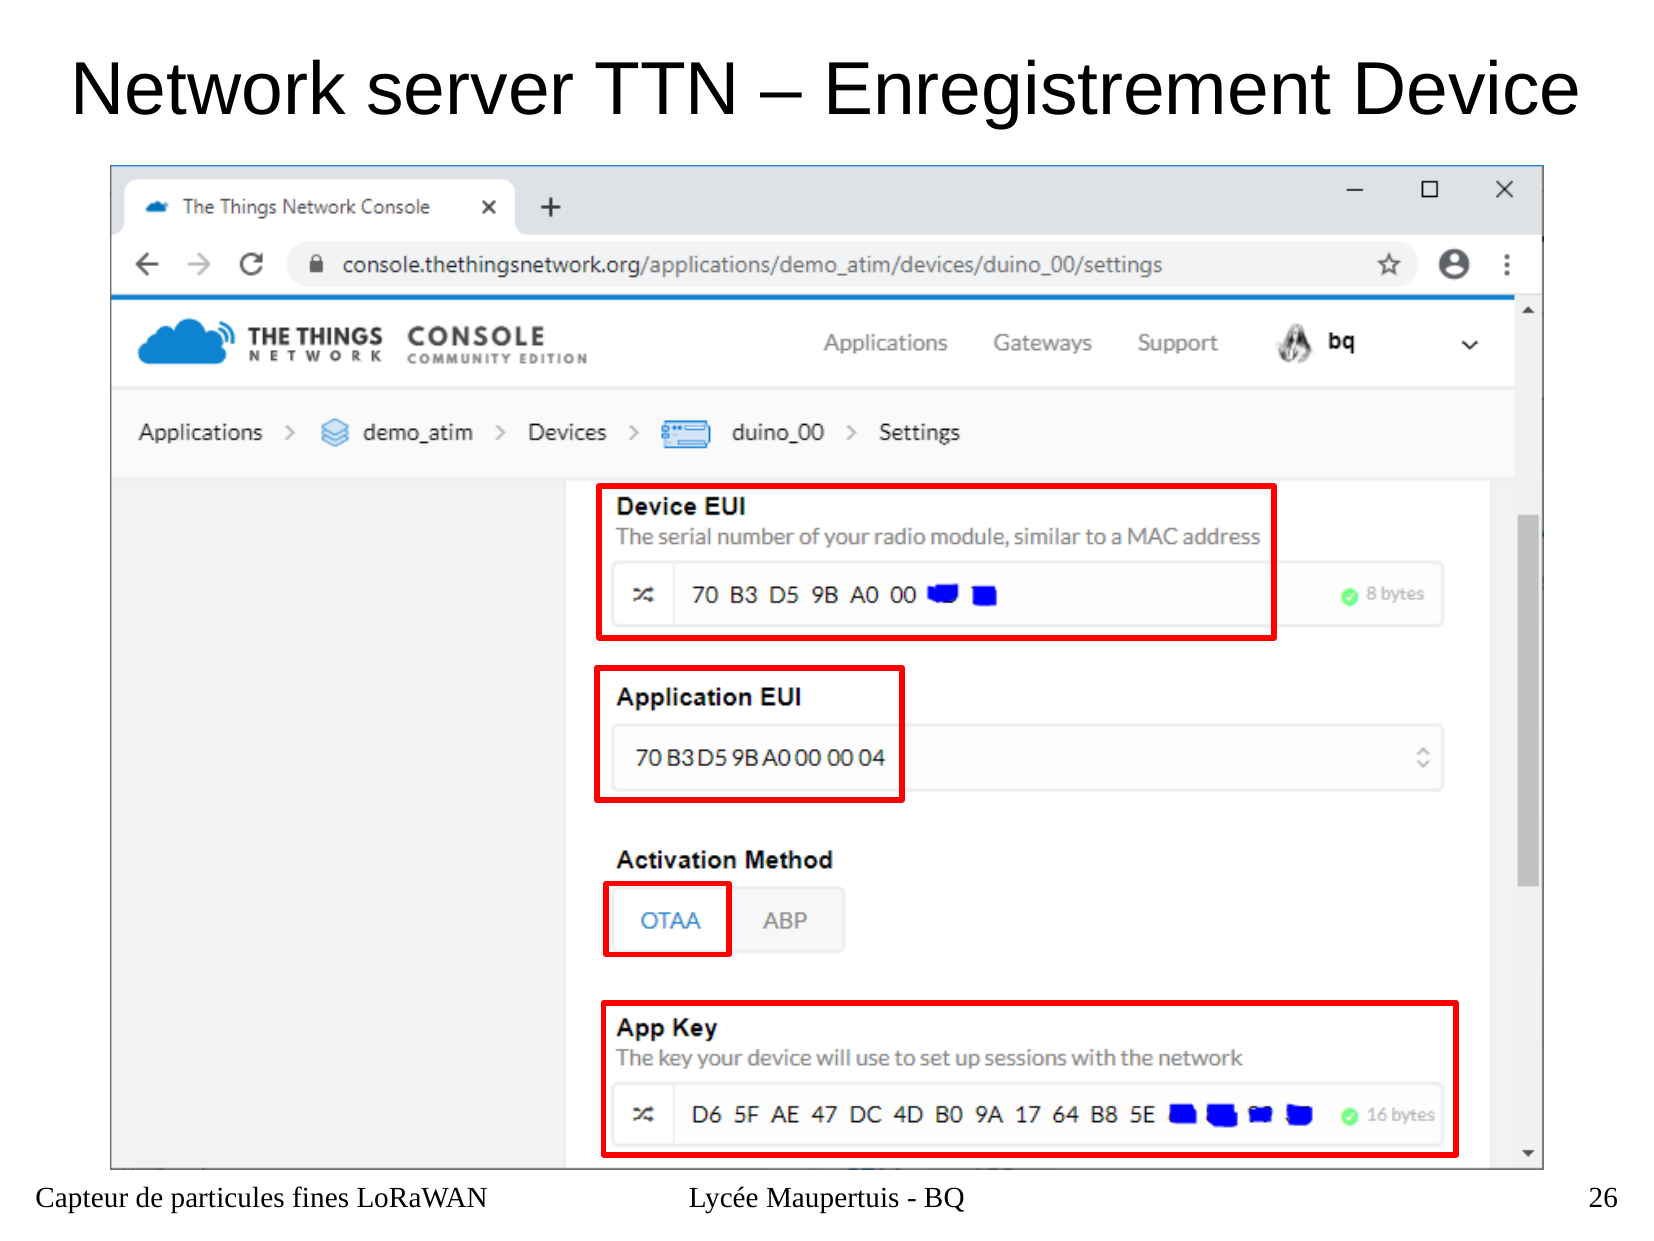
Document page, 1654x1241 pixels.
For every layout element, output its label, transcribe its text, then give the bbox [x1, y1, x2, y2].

picture [110, 165, 1544, 1170]
title Network server TTN – Enregistrement Device [35, 35, 1619, 142]
